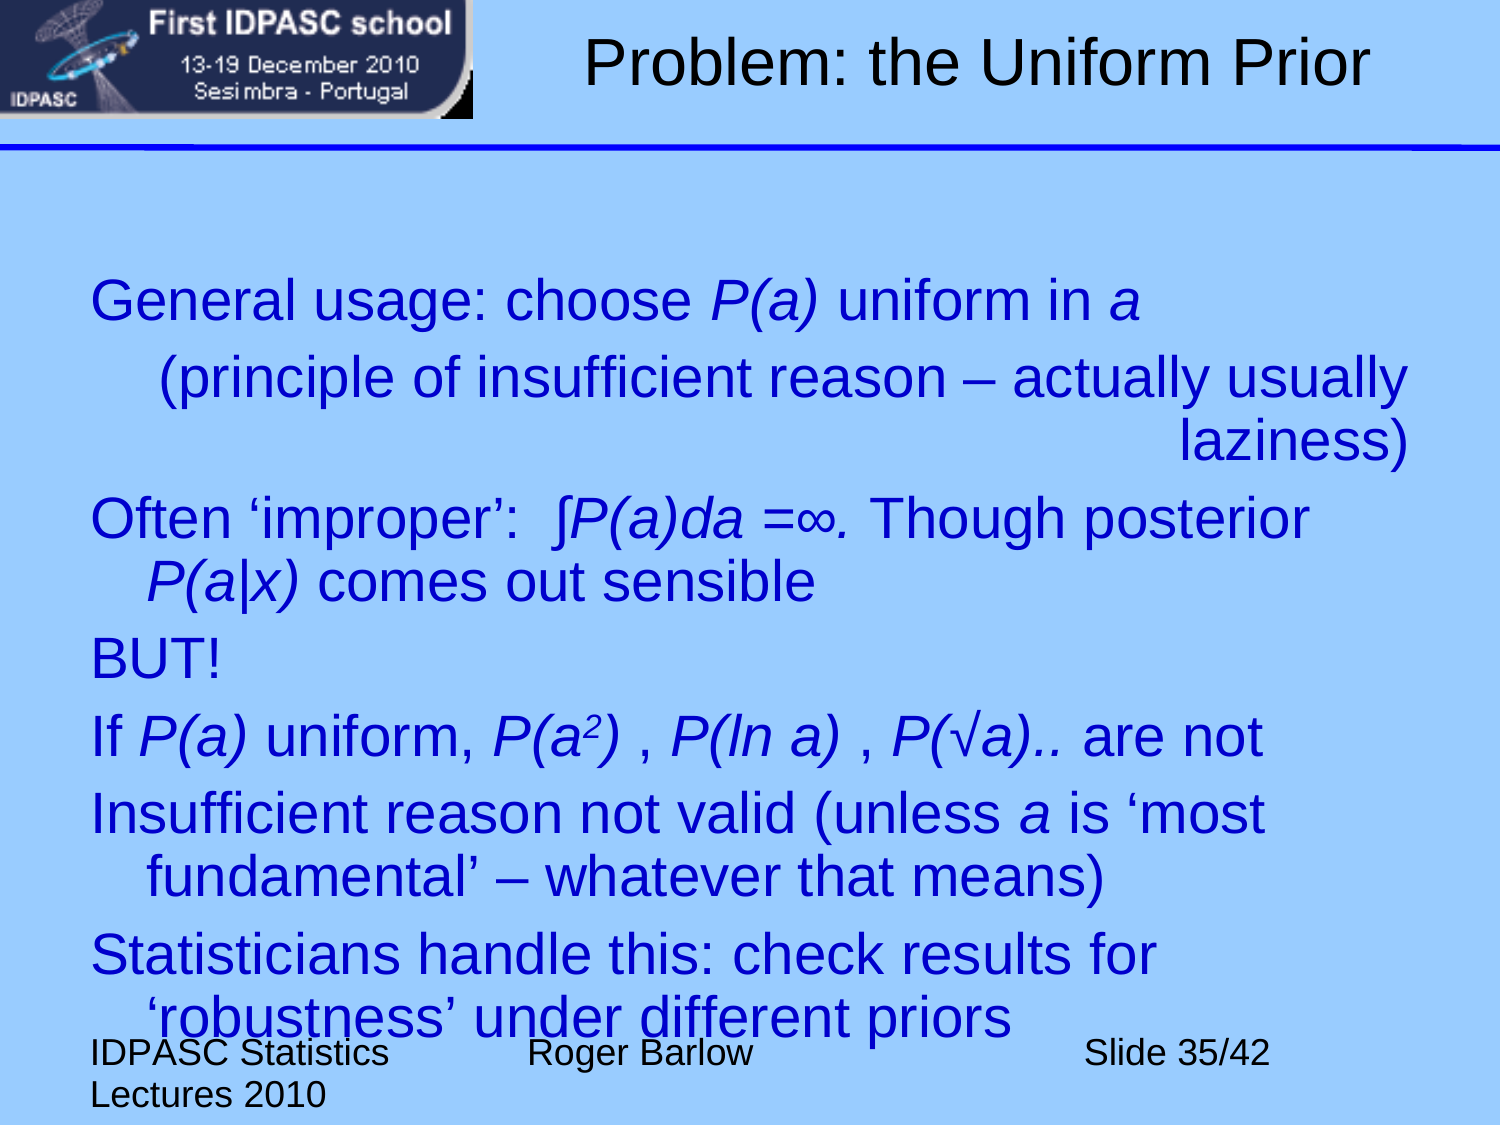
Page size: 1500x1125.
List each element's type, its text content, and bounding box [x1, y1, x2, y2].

title Problem: the Uniform Prior [531, 0, 1426, 119]
text_box General usage: choose P(a) uniform in a (principle of insufficient reason – actually usually laziness) Often ‘improper’: ∫P(a)da =∞. Though posterior P(a|x) comes out sensible BUT! If P(a) uniform, P(a2) , P(ln a) , P(√a).. are not Insufficient reason not valid (unless a is ‘most fundamental’ – whatever that means) Statisticians handle this: check results for ‘robustness’ under different priors [75, 262, 1426, 1125]
picture [0, 0, 473, 119]
